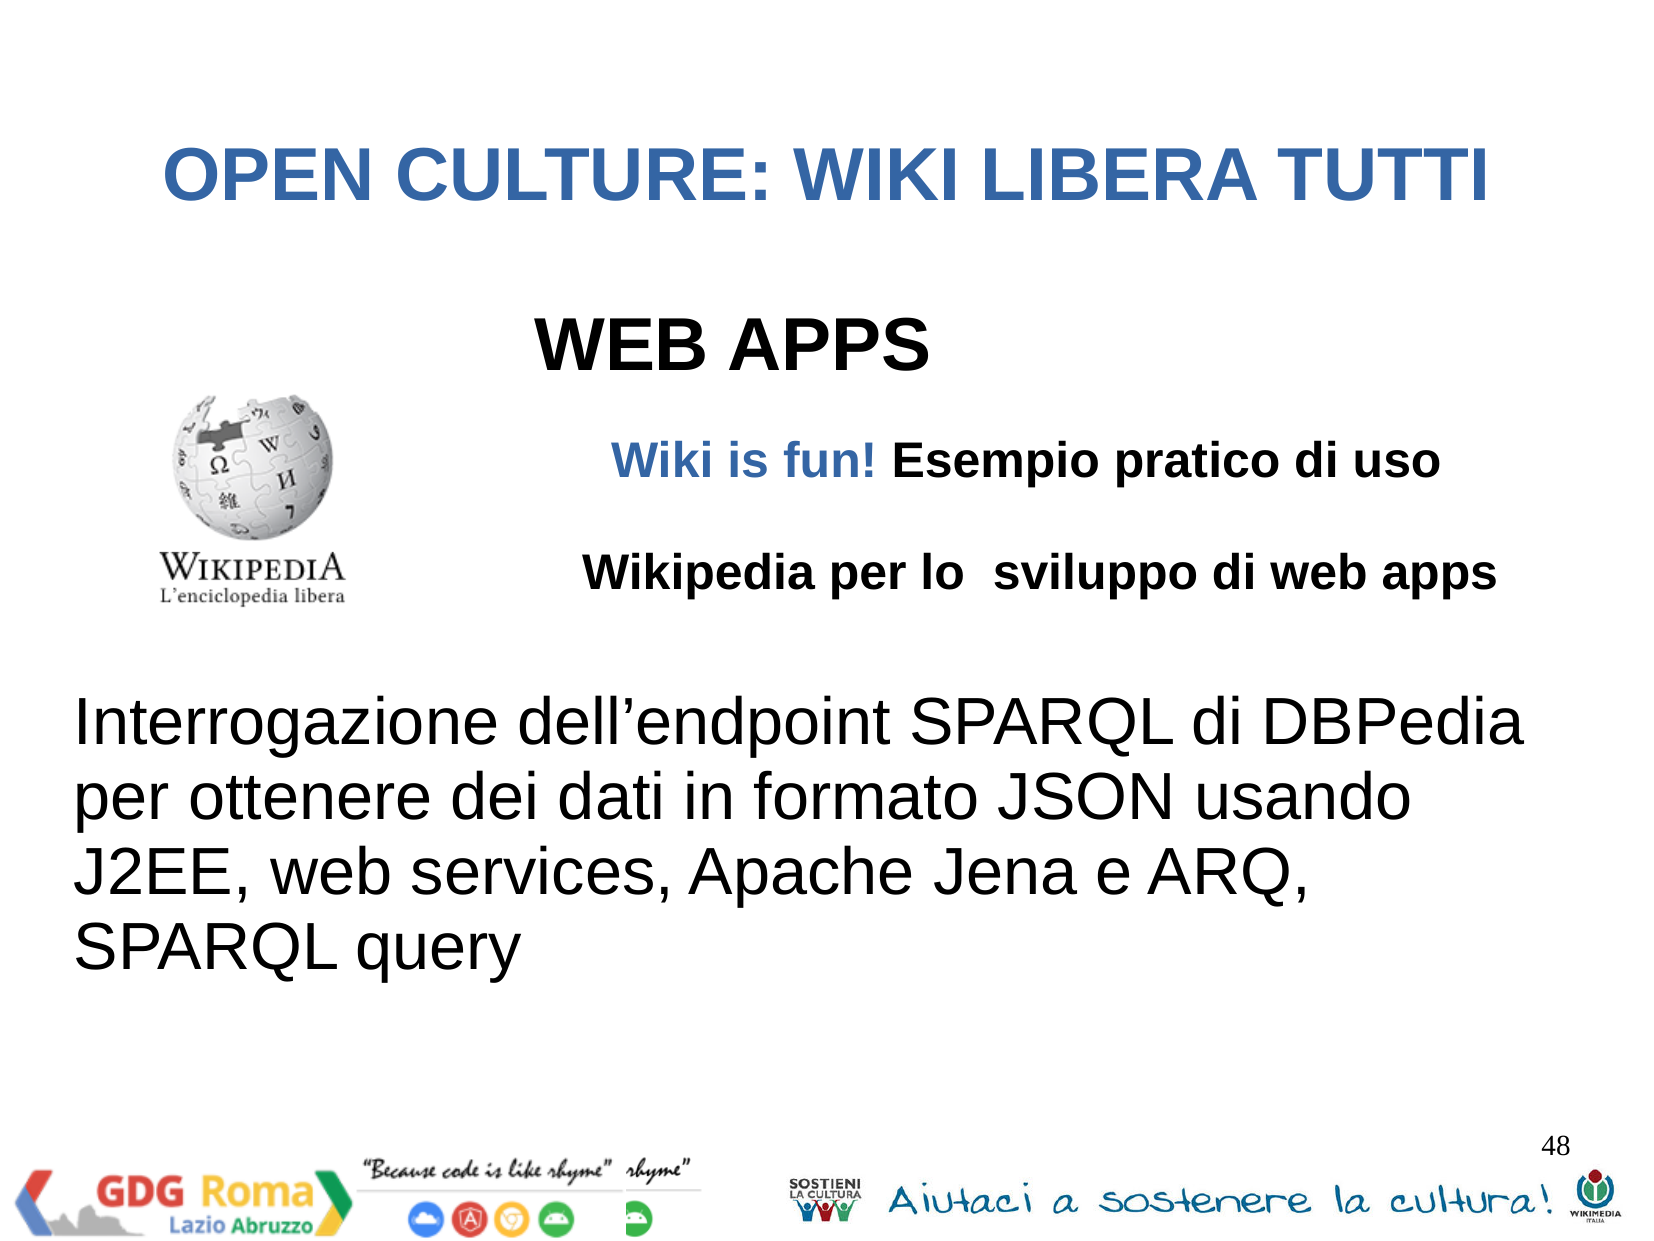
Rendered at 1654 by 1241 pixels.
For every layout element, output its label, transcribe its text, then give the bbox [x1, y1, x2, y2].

text_box Interrogazione dell’endpoint SPARQL di DBPedia per ottenere dei dati in formato JSON usando J2EE, web services, Apache Jena e ARQ, SPARQL query [59, 602, 1607, 1004]
text_box WEB APPS [519, 295, 1028, 395]
picture [147, 371, 359, 615]
picture [11, 1154, 704, 1241]
picture [772, 1163, 1648, 1233]
title OPEN CULTURE: WIKI LIBERA TUTTI [11, 17, 1642, 249]
text_box Wiki is fun! Esempio pratico di uso Wikipedia per lo sviluppo di web apps [484, 425, 1583, 602]
